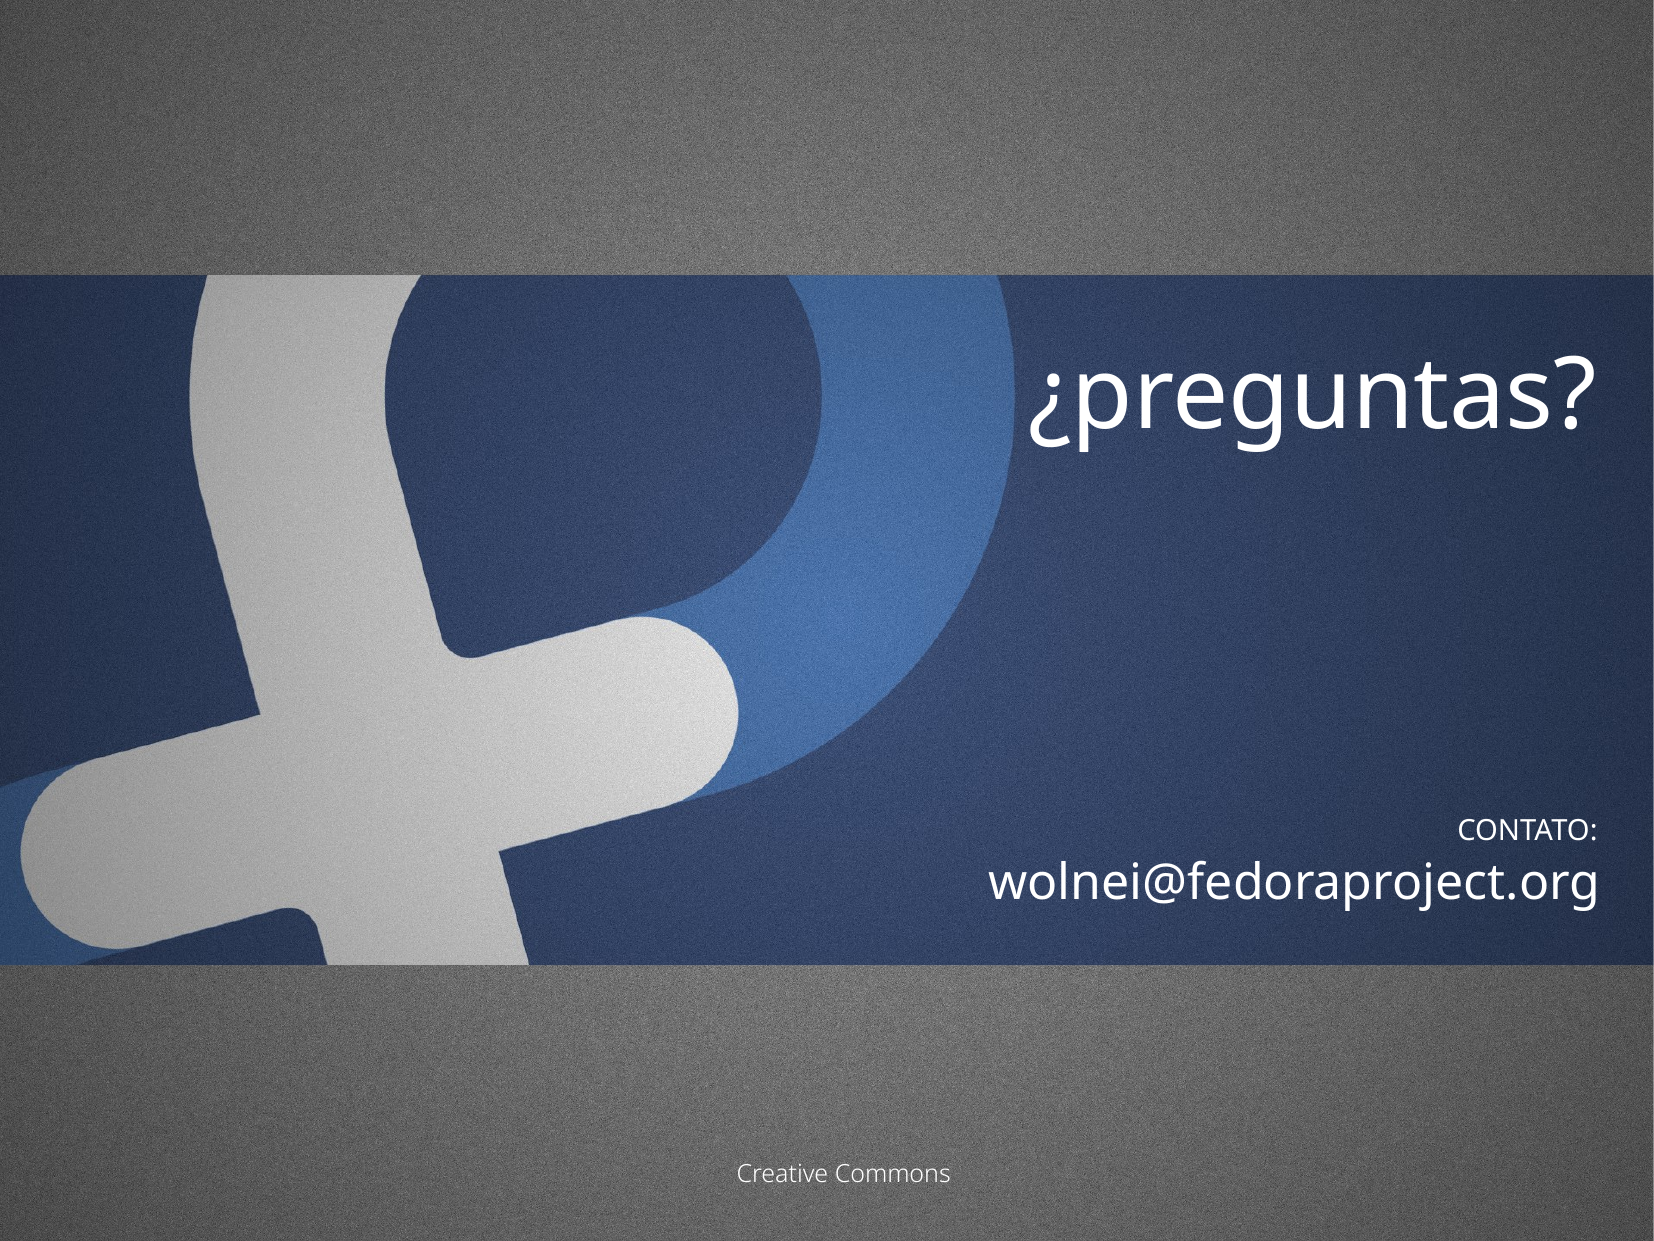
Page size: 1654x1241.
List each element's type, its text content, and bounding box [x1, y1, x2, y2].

text_box CONTATO: [76, 801, 1613, 846]
title ¿preguntas? [22, 338, 1598, 441]
picture [0, 0, 1654, 1241]
text_box Creative Commons [75, 1126, 1613, 1197]
text_box wolnei@fedoraproject.org [80, 838, 1616, 909]
